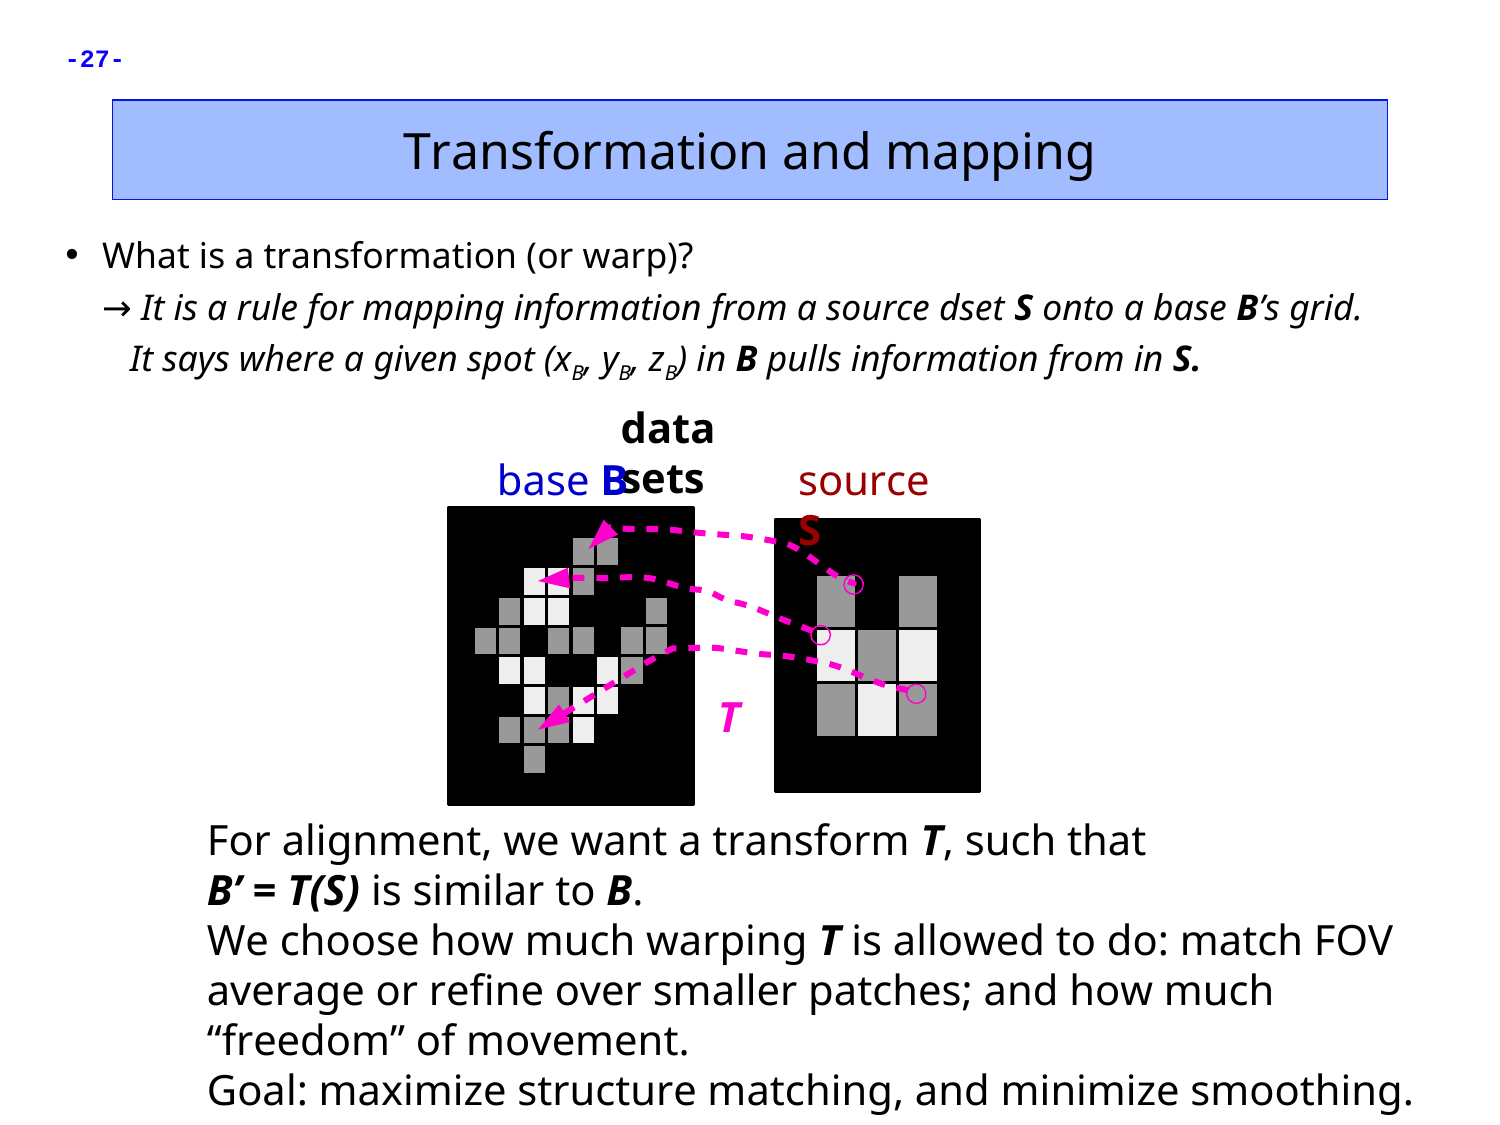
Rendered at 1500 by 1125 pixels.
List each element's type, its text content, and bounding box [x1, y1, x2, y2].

text_box data sets [603, 391, 816, 463]
text_box For alignment, we want a transform T, such that B’ = T(S) is similar to B. We choose how much warping T is allowed to do: match FOV average or refine over smaller patches; and how much “freedom” of movement. Goal: maximize structure matching, and minimize smoothing. [189, 803, 1464, 1125]
text_box source S [780, 443, 974, 515]
text_box T [703, 683, 762, 749]
text_box [775, 519, 980, 792]
text_box base B [479, 443, 657, 515]
text_box Transformation and mapping [112, 99, 1388, 200]
text_box What is a transformation (or warp)? → It is a rule for mapping information from a source dset S onto a base B’s grid. It says where a given spot (xB, yB, zB) in B pulls information from in S. [49, 226, 1439, 435]
text_box [448, 507, 694, 803]
